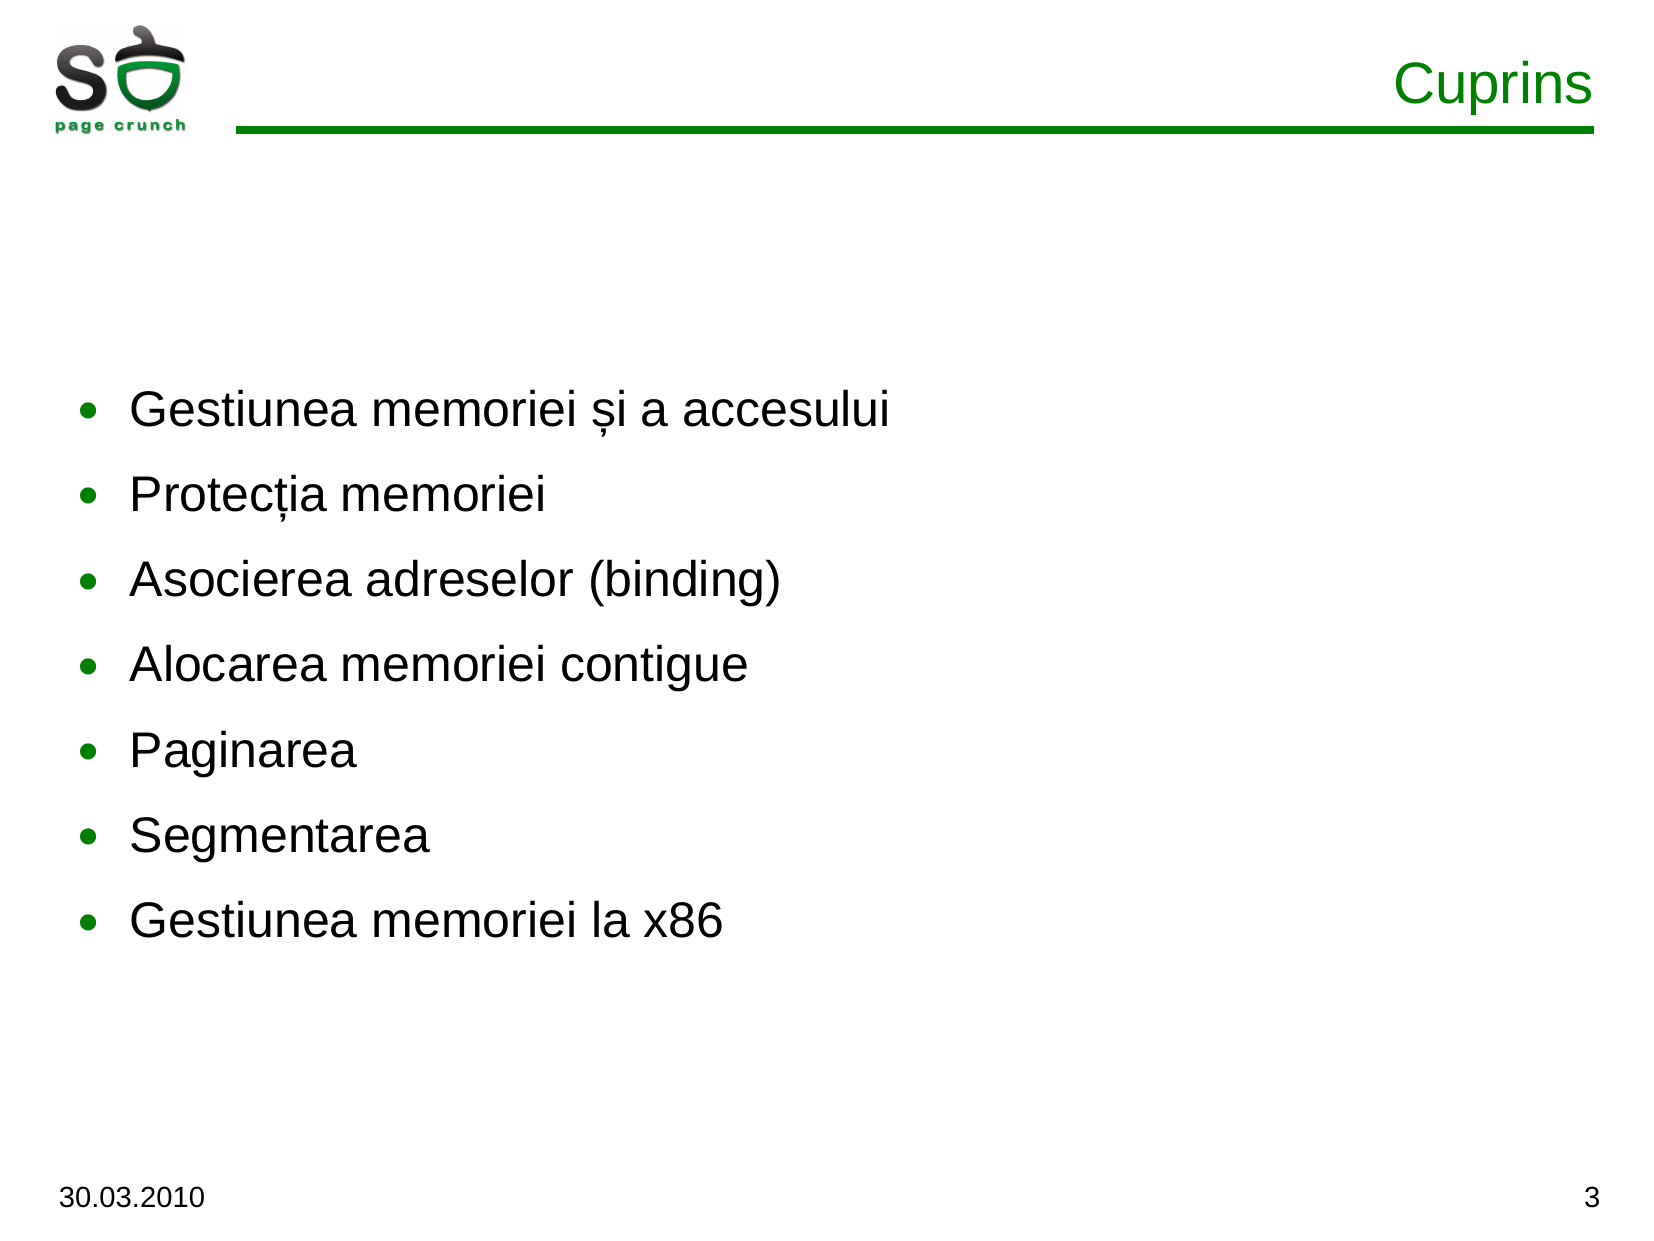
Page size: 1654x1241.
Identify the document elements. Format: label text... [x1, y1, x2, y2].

picture [53, 23, 188, 136]
title Cuprins [236, 49, 1595, 119]
list Gestiunea memoriei și a accesului Protecția memoriei Asocierea adreselor (binding) Alocarea memoriei contigue Paginarea Segmentarea Gestiunea memoriei la x86 [59, 177, 1595, 1152]
